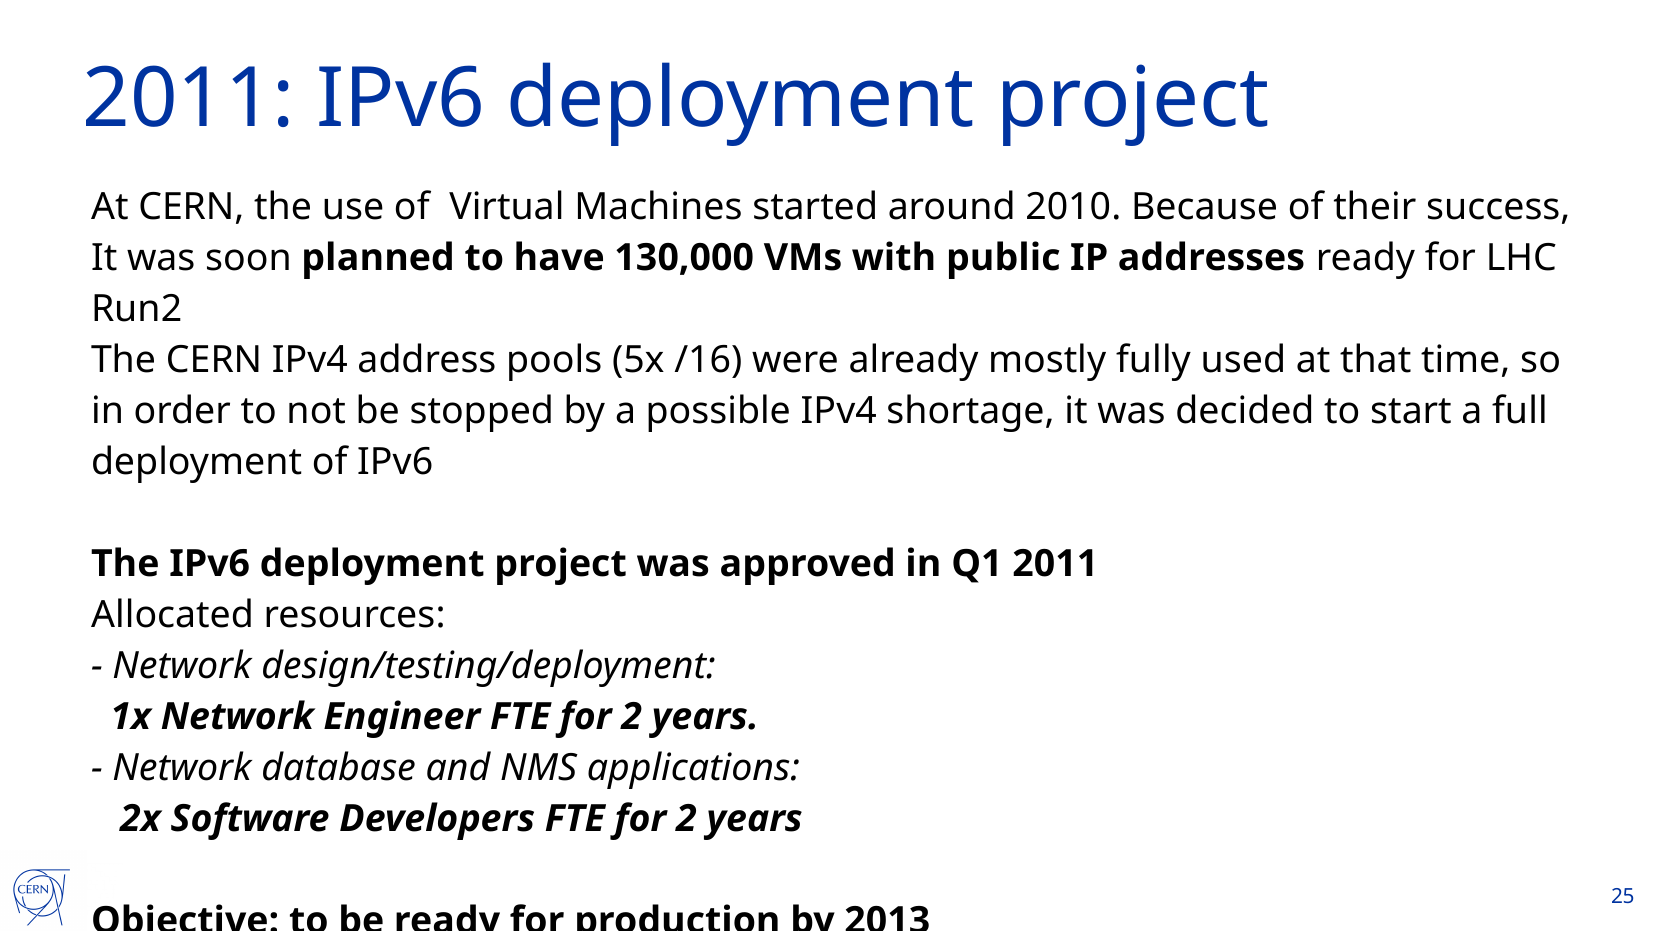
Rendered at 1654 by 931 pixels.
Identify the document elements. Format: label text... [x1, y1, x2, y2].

text_box At CERN, the use of Virtual Machines started around 2010. Because of their success, It was soon planned to have 130,000 VMs with public IP addresses ready for LHC Run2 The CERN IPv4 address pools (5x /16) were already mostly fully used at that time, so in order to not be stopped by a possible IPv4 shortage, it was decided to start a full deployment of IPv6 The IPv6 deployment project was approved in Q1 2011 Allocated resources: - Network design/testing/deployment: 1x Network Engineer FTE for 2 years. - Network database and NMS applications: 2x Software Developers FTE for 2 years Objective: to be ready for production by 2013 [76, 172, 1601, 931]
picture [0, 850, 76, 931]
title 2011: IPv6 deployment project [82, 37, 1571, 193]
